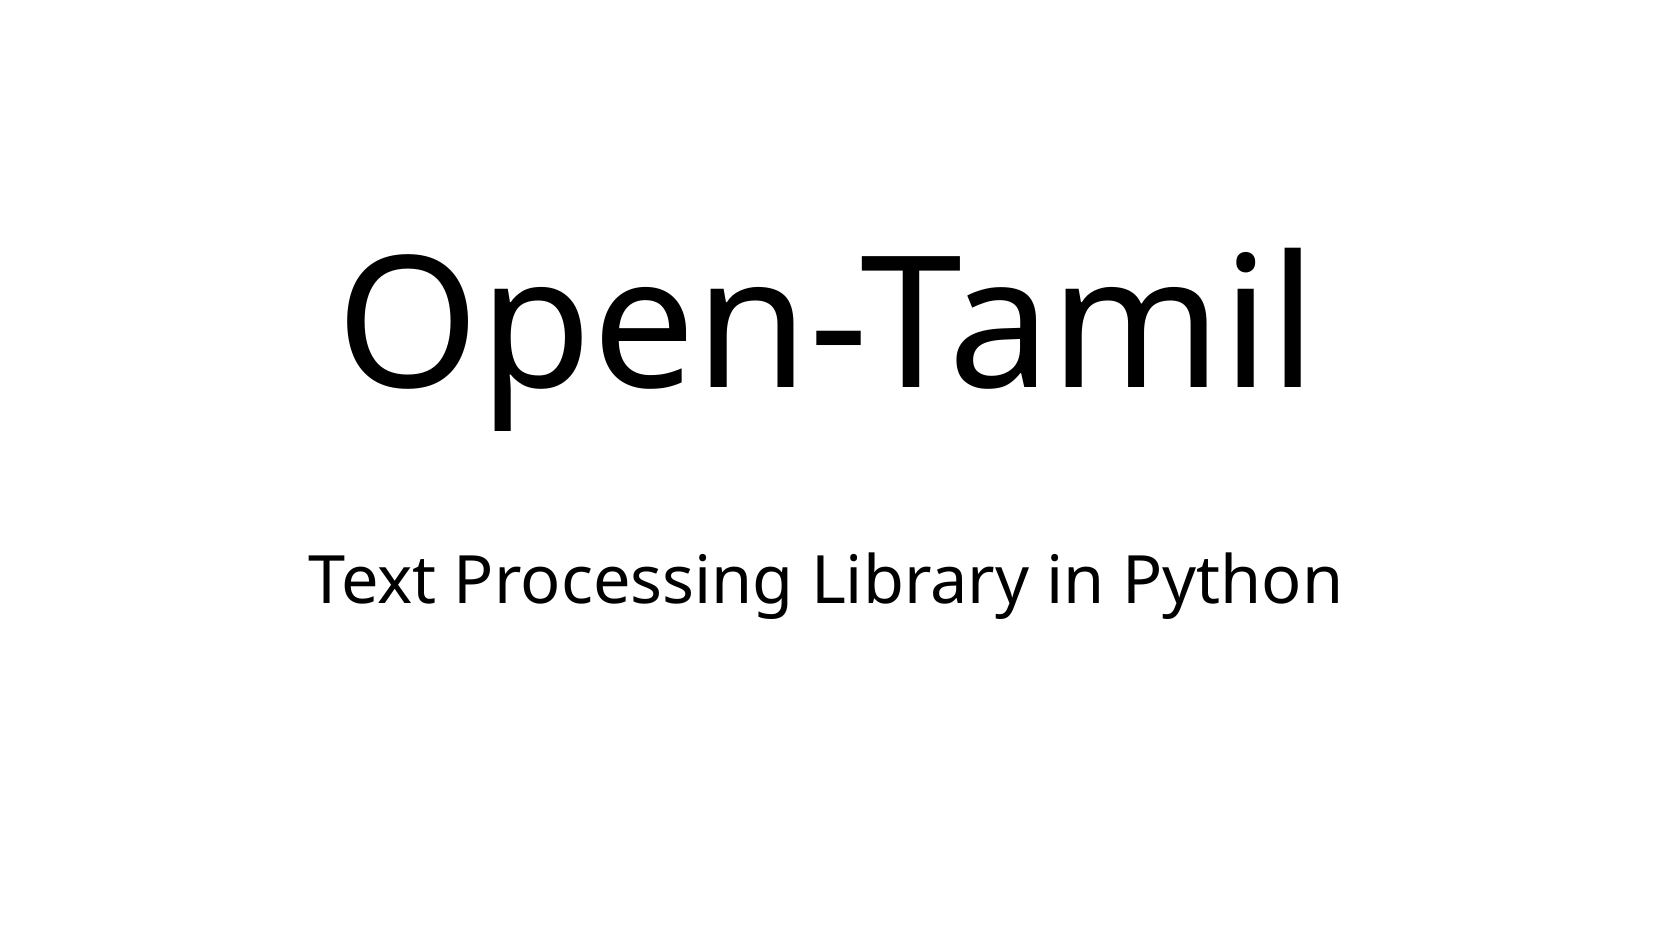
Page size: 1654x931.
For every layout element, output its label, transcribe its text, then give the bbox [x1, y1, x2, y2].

text_box Open-Tamil Text Processing Library in Python [82, 49, 1571, 931]
